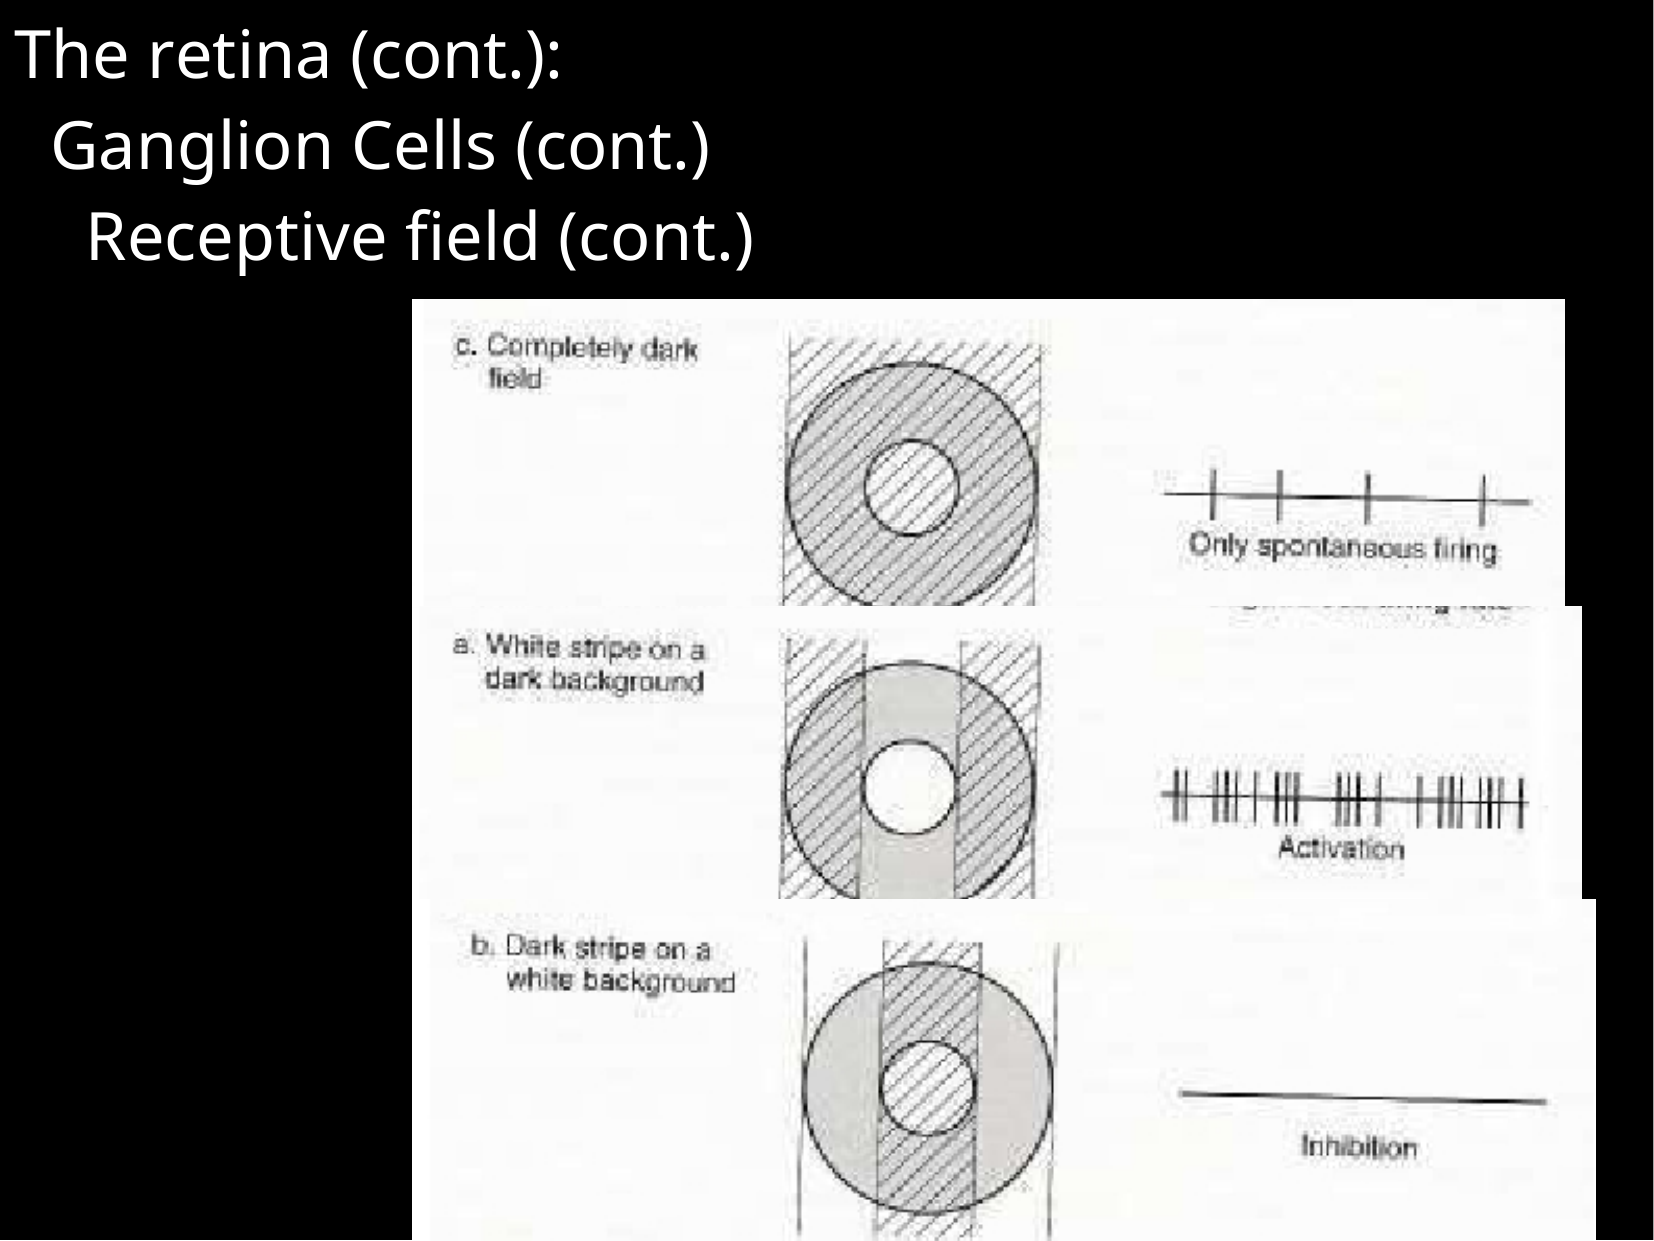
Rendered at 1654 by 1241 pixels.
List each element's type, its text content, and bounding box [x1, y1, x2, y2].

picture [412, 299, 1596, 1241]
text_box The retina (cont.): Ganglion Cells (cont.) Receptive field (cont.) [0, 0, 1654, 523]
